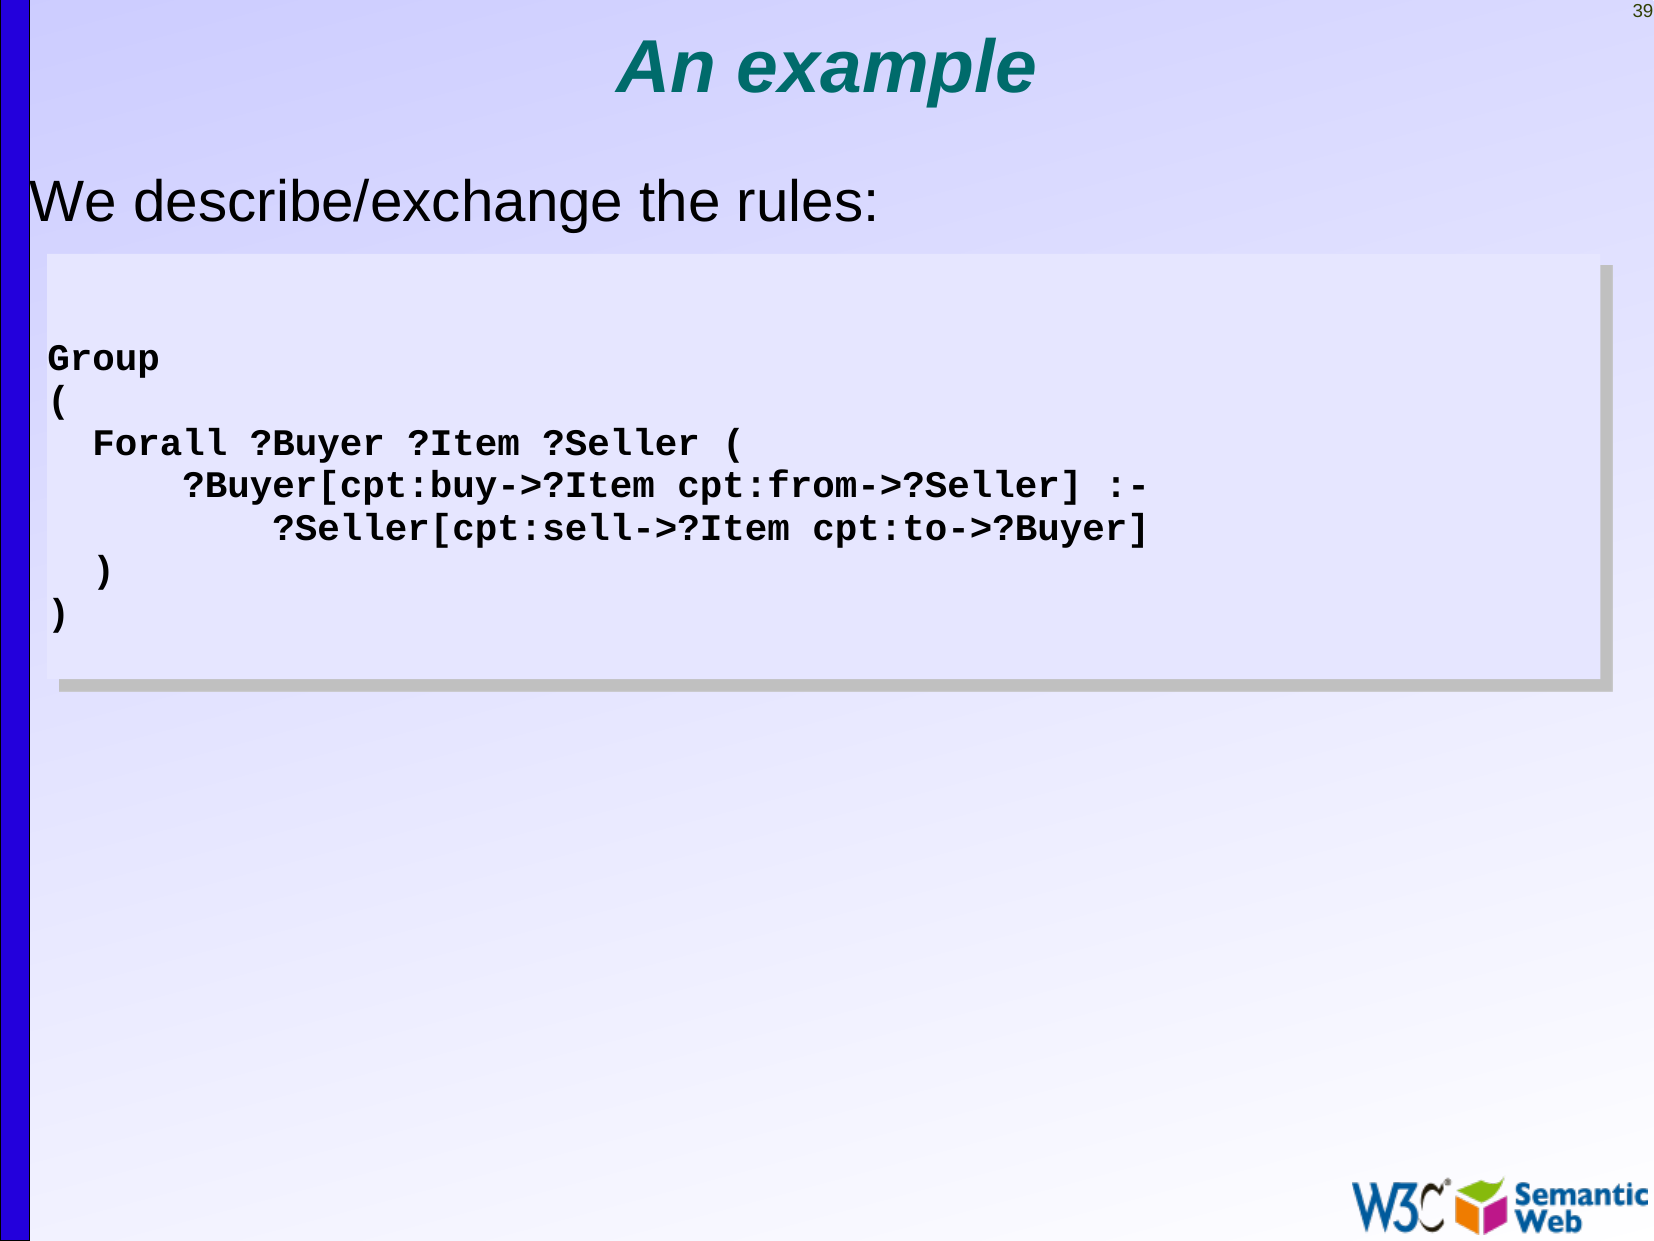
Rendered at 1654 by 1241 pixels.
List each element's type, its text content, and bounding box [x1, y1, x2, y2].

picture [1352, 1175, 1648, 1235]
text_box We describe/exchange the rules: [29, 168, 1536, 234]
title An example [0, 5, 1654, 125]
text_box Group ( Forall ?Buyer ?Item ?Seller ( ?Buyer[cpt:buy->?Item cpt:from->?Seller] :- ?Seller[cpt:sell->?Item cpt:to->?Buyer] ) ) [47, 253, 1601, 680]
